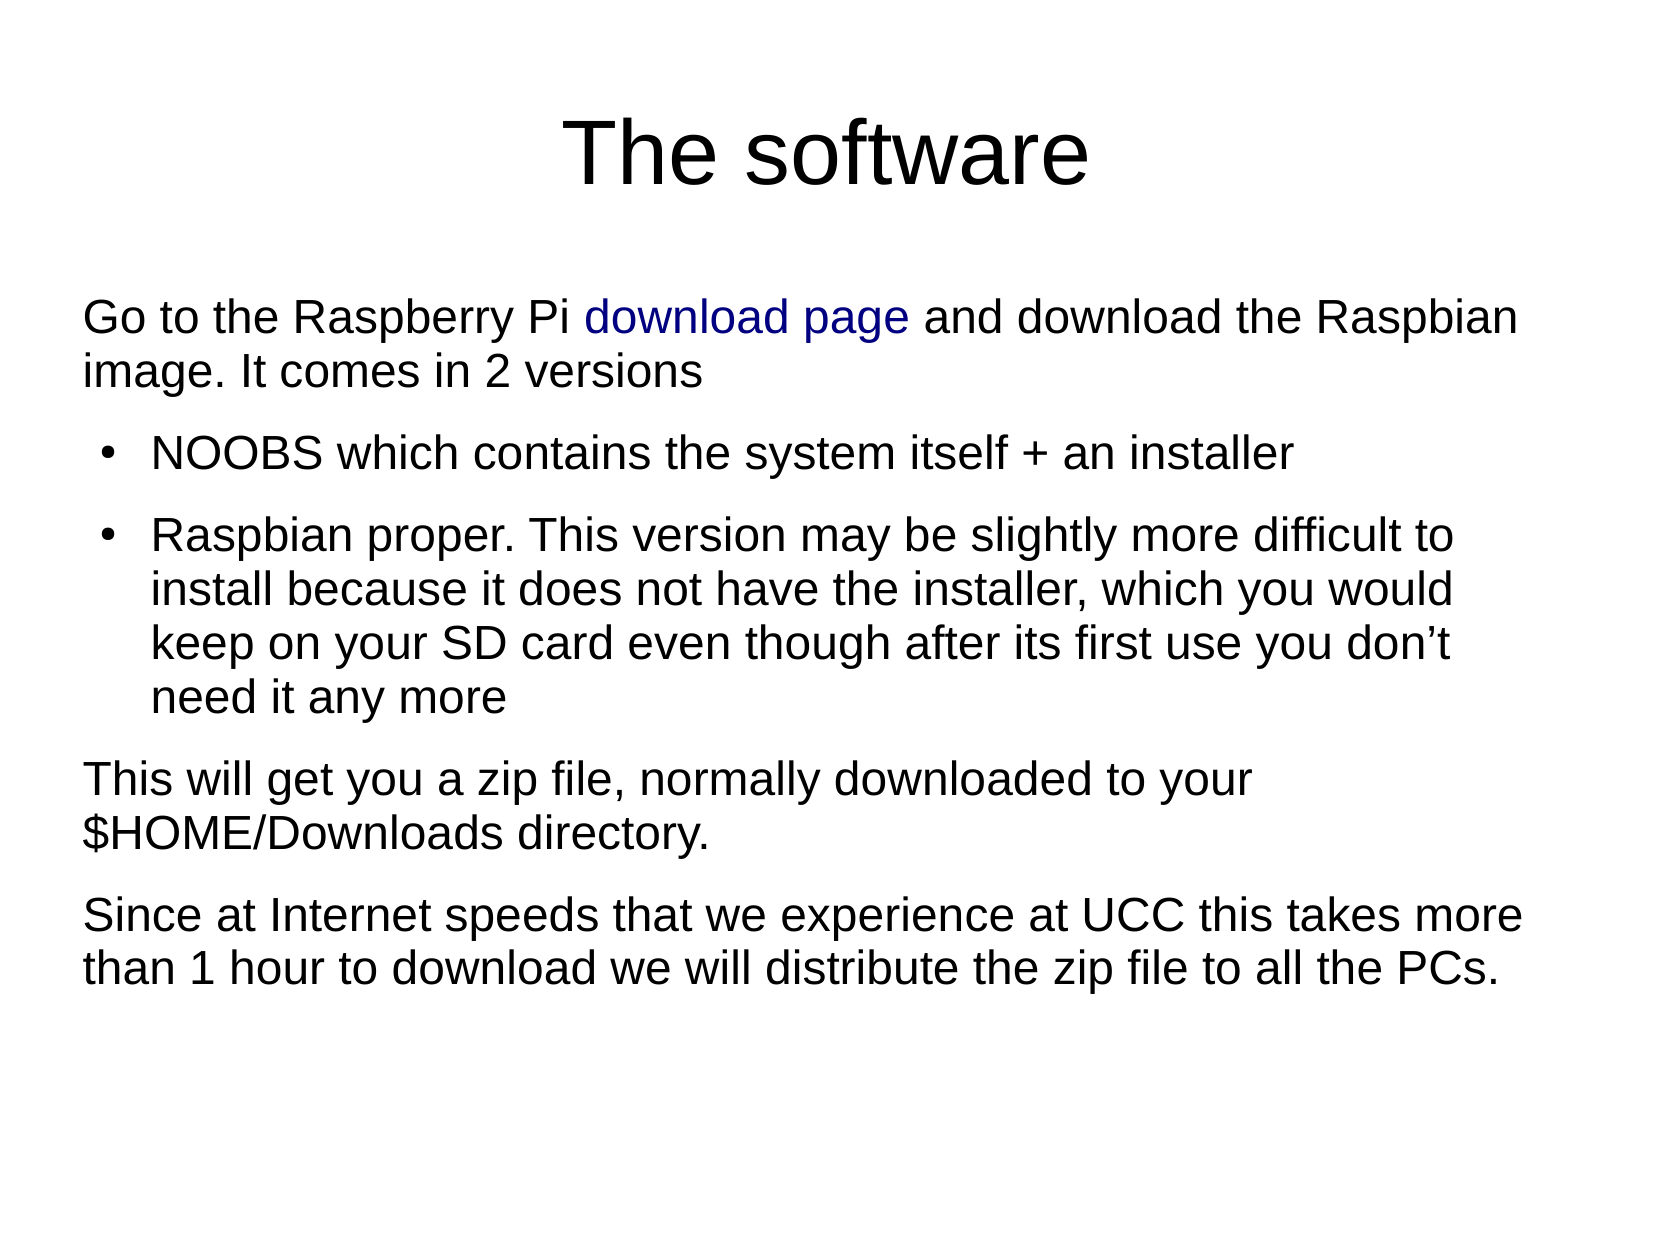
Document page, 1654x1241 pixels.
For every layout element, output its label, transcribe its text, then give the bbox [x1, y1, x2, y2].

list Go to the Raspberry Pi download page and download the Raspbian image. It comes in 2 versions NOOBS which contains the system itself + an installer Raspbian proper. This version may be slightly more difficult to install because it does not have the installer, which you would keep on your SD card even though after its first use you don’t need it any more This will get you a zip file, normally downloaded to your $HOME/Downloads directory. Since at Internet speeds that we experience at UCC this takes more than 1 hour to download we will distribute the zip file to all the PCs. [82, 290, 1571, 1010]
title The software [82, 49, 1571, 257]
